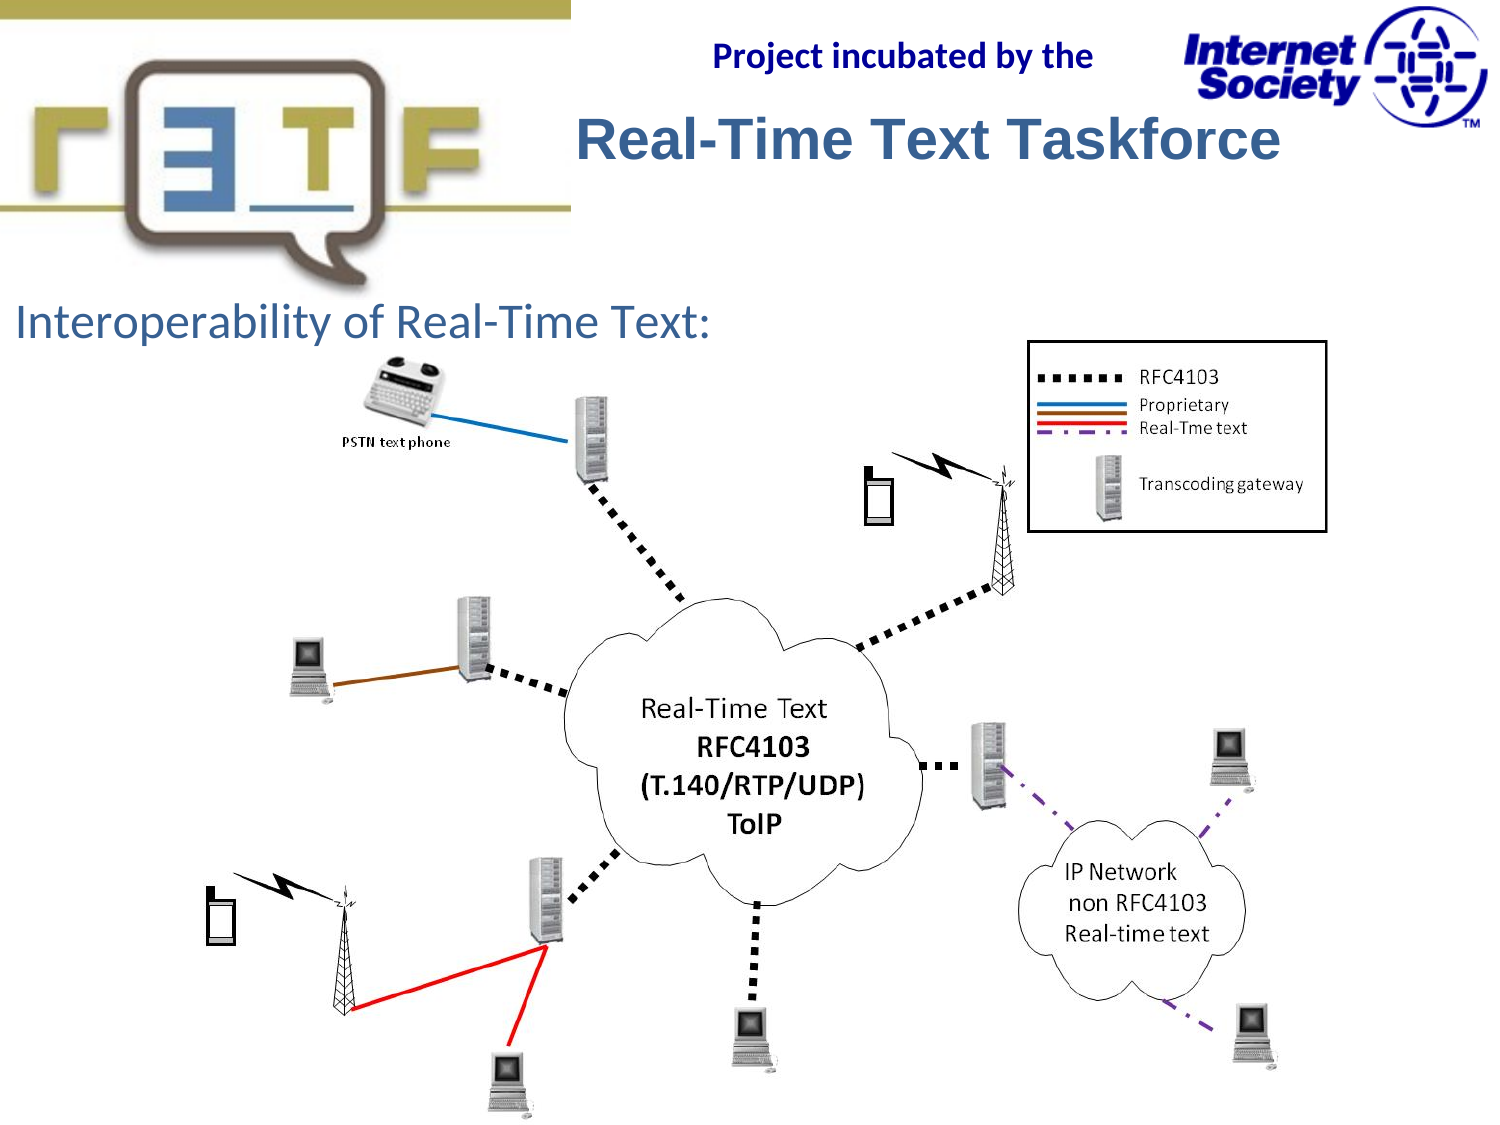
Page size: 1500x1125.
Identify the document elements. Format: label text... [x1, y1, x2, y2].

picture [164, 339, 1328, 1125]
text_box Interoperability of Real-Time Text: [0, 281, 844, 357]
picture [1183, 5, 1489, 129]
picture [0, 0, 571, 281]
